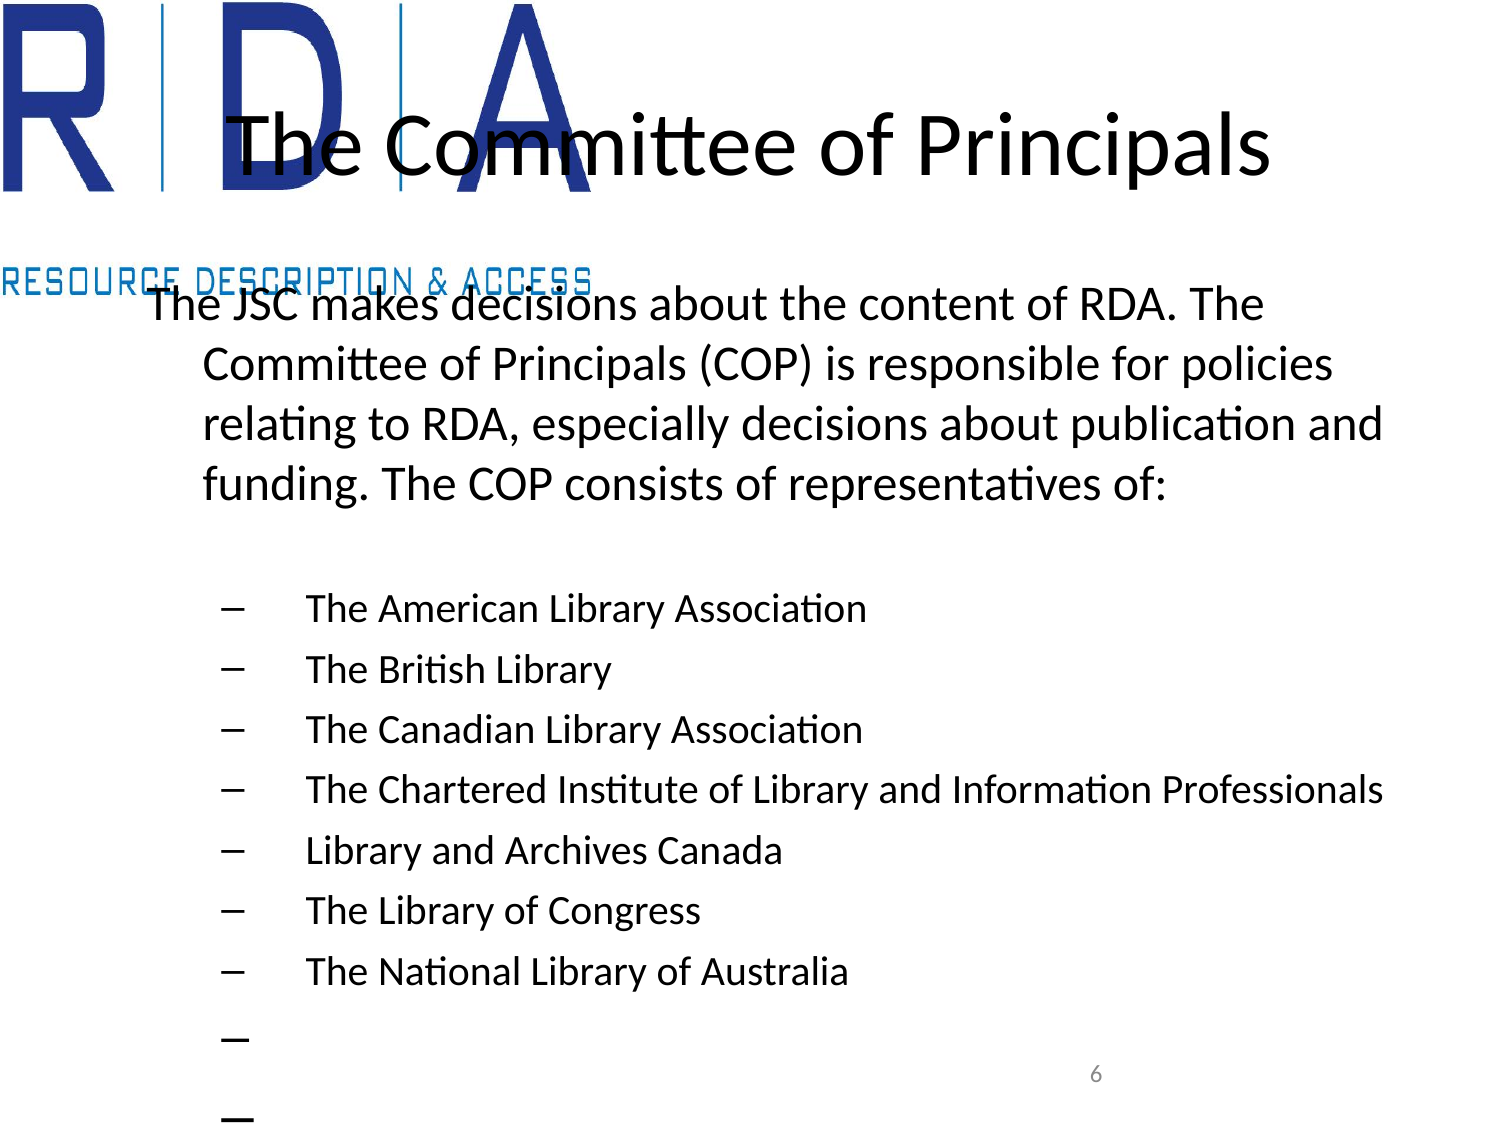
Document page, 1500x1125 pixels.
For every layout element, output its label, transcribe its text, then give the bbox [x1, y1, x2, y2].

text_box 6 [1074, 1042, 1426, 1103]
title The Committee of Principals [75, 45, 1426, 233]
list The JSC makes decisions about the content of RDA. The Committee of Principals (COP) is responsible for policies relating to RDA, especially decisions about publication and funding. The COP consists of representatives of: The American Library Association The British Library The Canadian Library Association The Chartered Institute of Library and Information Professionals Library and Archives Canada The Library of Congress The National Library of Australia [75, 262, 1426, 1005]
